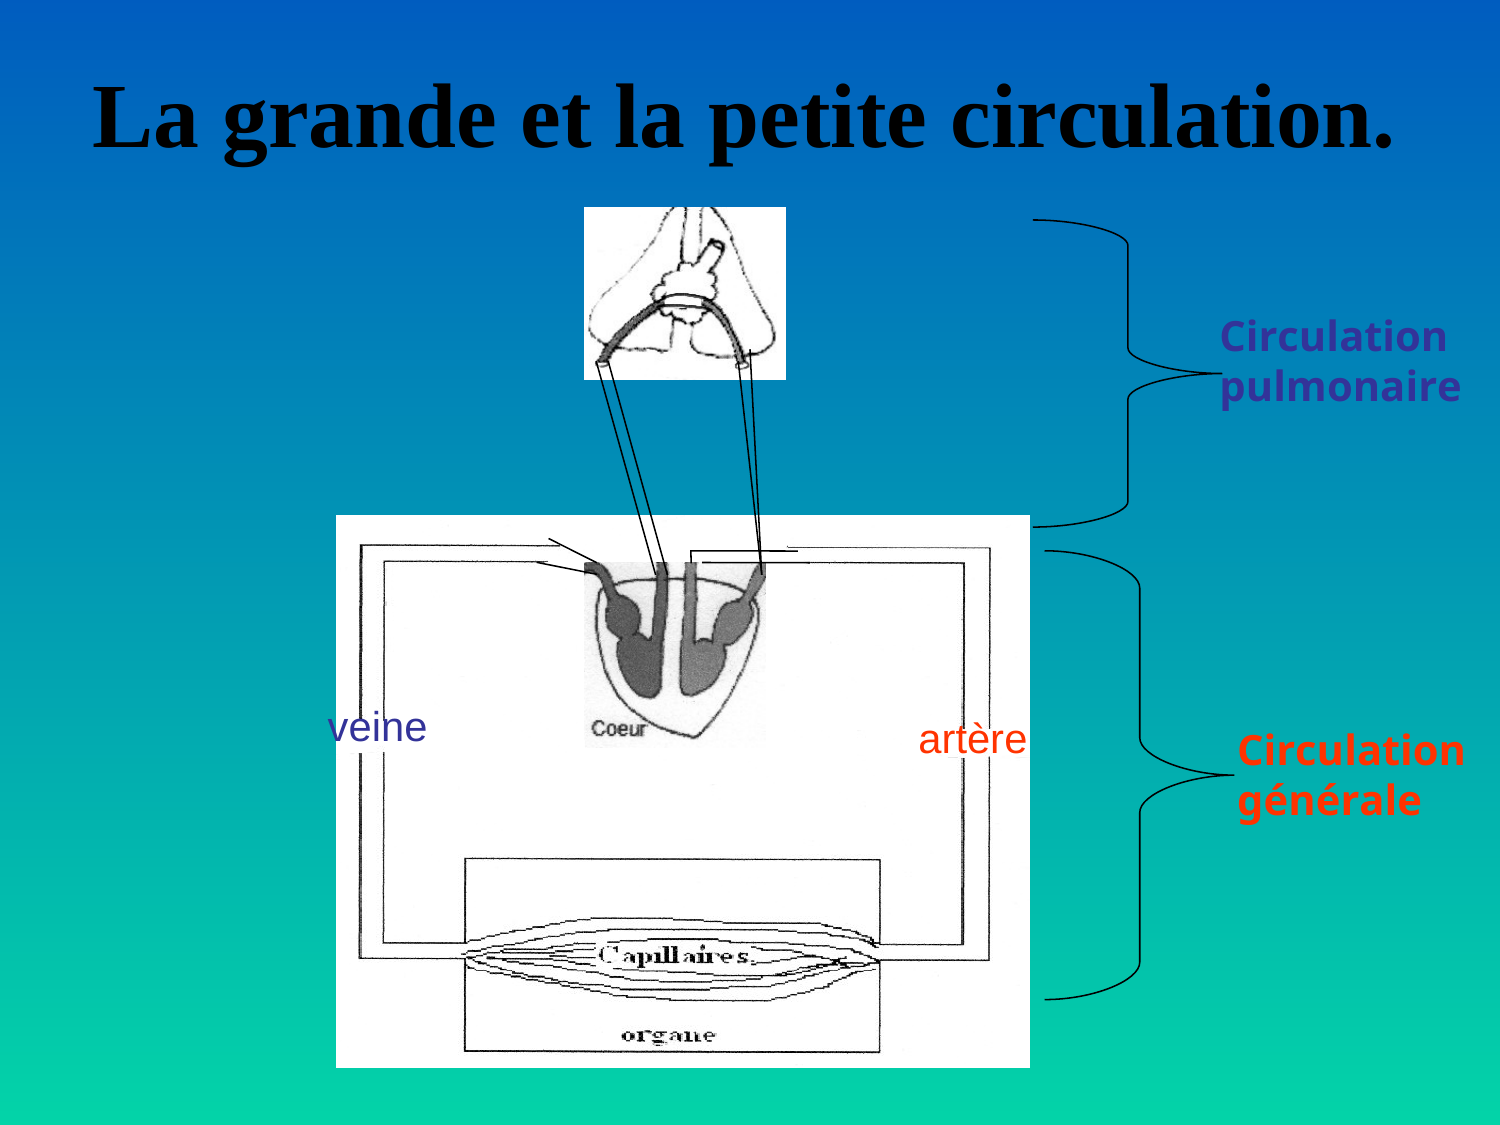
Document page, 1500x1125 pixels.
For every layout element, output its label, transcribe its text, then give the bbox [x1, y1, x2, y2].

text_box veine [312, 692, 443, 758]
picture [336, 515, 1030, 1068]
text_box Circulation générale [1222, 716, 1500, 832]
text_box La grande et la petite circulation. [70, 46, 1421, 176]
text_box artère [903, 704, 1046, 770]
text_box Circulation pulmonaire [1204, 302, 1500, 419]
picture [0, 207, 1127, 379]
